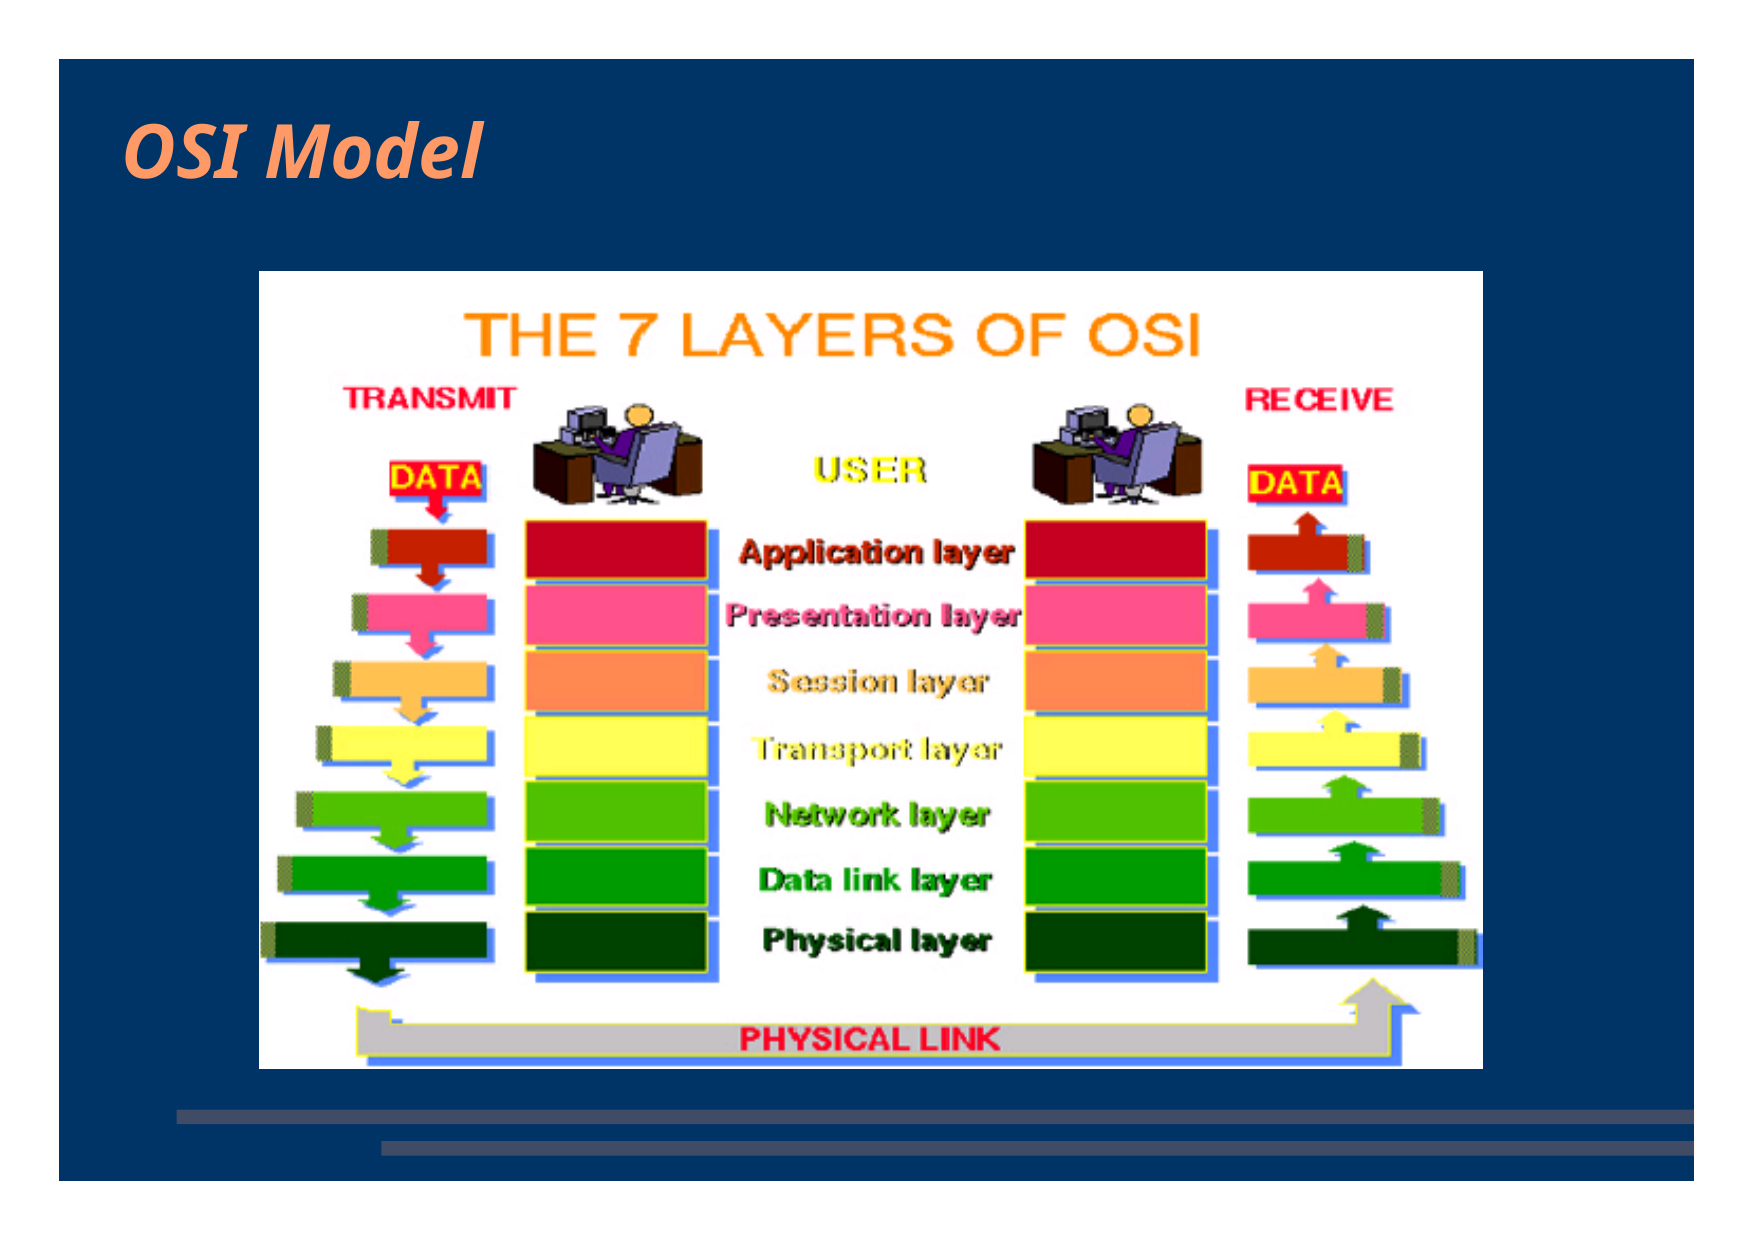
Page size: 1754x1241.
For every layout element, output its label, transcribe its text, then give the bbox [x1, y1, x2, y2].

title OSI Model [121, 46, 1534, 254]
picture [259, 271, 1483, 1069]
